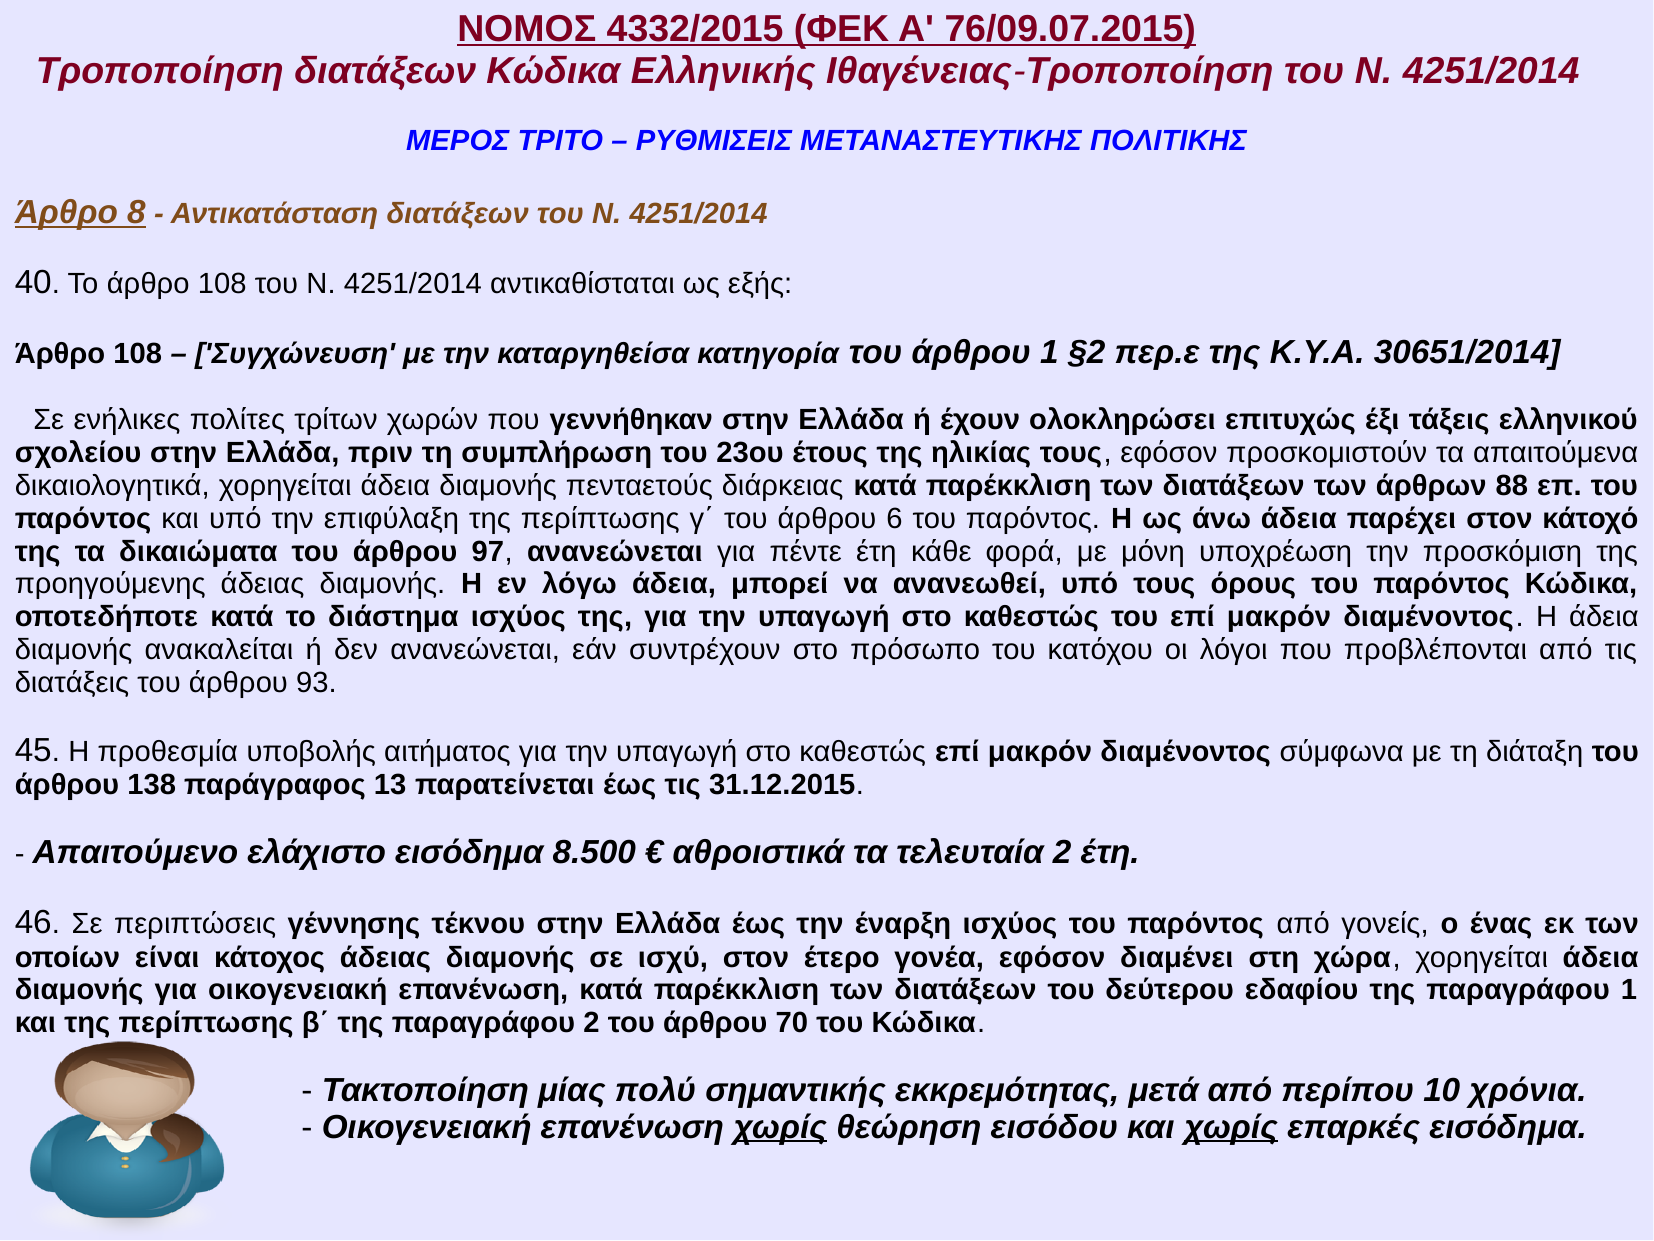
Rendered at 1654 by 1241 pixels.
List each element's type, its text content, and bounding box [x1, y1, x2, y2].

text_box [0, 1032, 259, 1241]
text_box NOMOΣ 4332/2015 (ΦΕΚ Α' 76/09.07.2015) Τροποποίηση διατάξεων Κώδικα Ελληνικής Ιθαγένειας-Τροποποίηση του Ν. 4251/2014 ΜΕΡΟΣ ΤΡΙΤΟ – ΡΥΘΜΙΣΕΙΣ ΜΕΤΑΝΑΣΤΕΥΤΙΚΗΣ ΠΟΛΙΤΙΚΗΣ Άρθρο 8 - Αντικατάσταση διατάξεων του Ν. 4251/2014 40. Το άρθρο 108 του Ν. 4251/2014 αντικαθίσταται ως εξής: Άρθρο 108 – ['Συγχώνευση' με την καταργηθείσα κατηγορία του άρθρου 1 §2 περ.ε της Κ.Υ.Α. 30651/2014] Σε ενήλικες πολίτες τρίτων χωρών που γεννήθηκαν στην Ελλάδα ή έχουν ολοκληρώσει επιτυχώς έξι τάξεις ελληνικού σχολείου στην Ελλάδα, πριν τη συμπλήρωση του 23ου έτους της ηλικίας τους, εφόσον προσκομιστούν τα απαιτούμενα δικαιολογητικά, χορηγείται άδεια διαμονής πενταετούς διάρκειας κατά παρέκκλιση των διατάξεων των άρθρων 88 επ. του παρόντος και υπό την επιφύλαξη της περίπτωσης γ΄ του άρθρου 6 του παρόντος. Η ως άνω άδεια παρέχει στον κάτοχό της τα δικαιώματα του άρθρου 97, ανανεώνεται για πέντε έτη κάθε φορά, με μόνη υποχρέωση την προσκόμιση της προηγούμενης άδειας διαμονής. Η εν λόγω άδεια, μπορεί να ανανεωθεί, υπό τους όρους του παρόντος Κώδικα, οποτεδήποτε κατά το διάστημα ισχύος της, για την υπαγωγή στο καθεστώς του επί μακρόν διαμένοντος. Η άδεια διαμονής ανακαλείται ή δεν ανανεώνεται, εάν συντρέχουν στο πρόσωπο του κατόχου οι λόγοι που προβλέπονται από τις διατάξεις του άρθρου 93. 45. Η προθεσμία υποβολής αιτήματος για την υπαγωγή στο καθεστώς επί μακρόν διαμένοντος σύμφωνα με τη διάταξη του άρθρου 138 παράγραφος 13 παρατείνεται έως τις 31.12.2015. - Απαιτούμενο ελάχιστο εισόδημα 8.500 € αθροιστικά τα τελευταία 2 έτη. 46. Σε περιπτώσεις γέννησης τέκνου στην Ελλάδα έως την έναρξη ισχύος του παρόντος από γονείς, ο ένας εκ των οποίων είναι κάτοχος άδειας διαμονής σε ισχύ, στον έτερο γονέα, εφόσον διαμένει στη χώρα, χορηγείται άδεια διαμονής για οικογενειακή επανένωση, κατά παρέκκλιση των διατάξεων του δεύτερου εδαφίου της παραγράφου 1 και της περίπτωσης β΄ της παραγράφου 2 του άρθρου 70 του Κώδικα. - Τακτοποίηση μίας πολύ σημαντικής εκκρεμότητας, μετά από περίπου 10 χρόνια. - Οικογενειακή επανένωση χωρίς θεώρηση εισόδου και χωρίς επαρκές εισόδημα. [0, 0, 1654, 1241]
